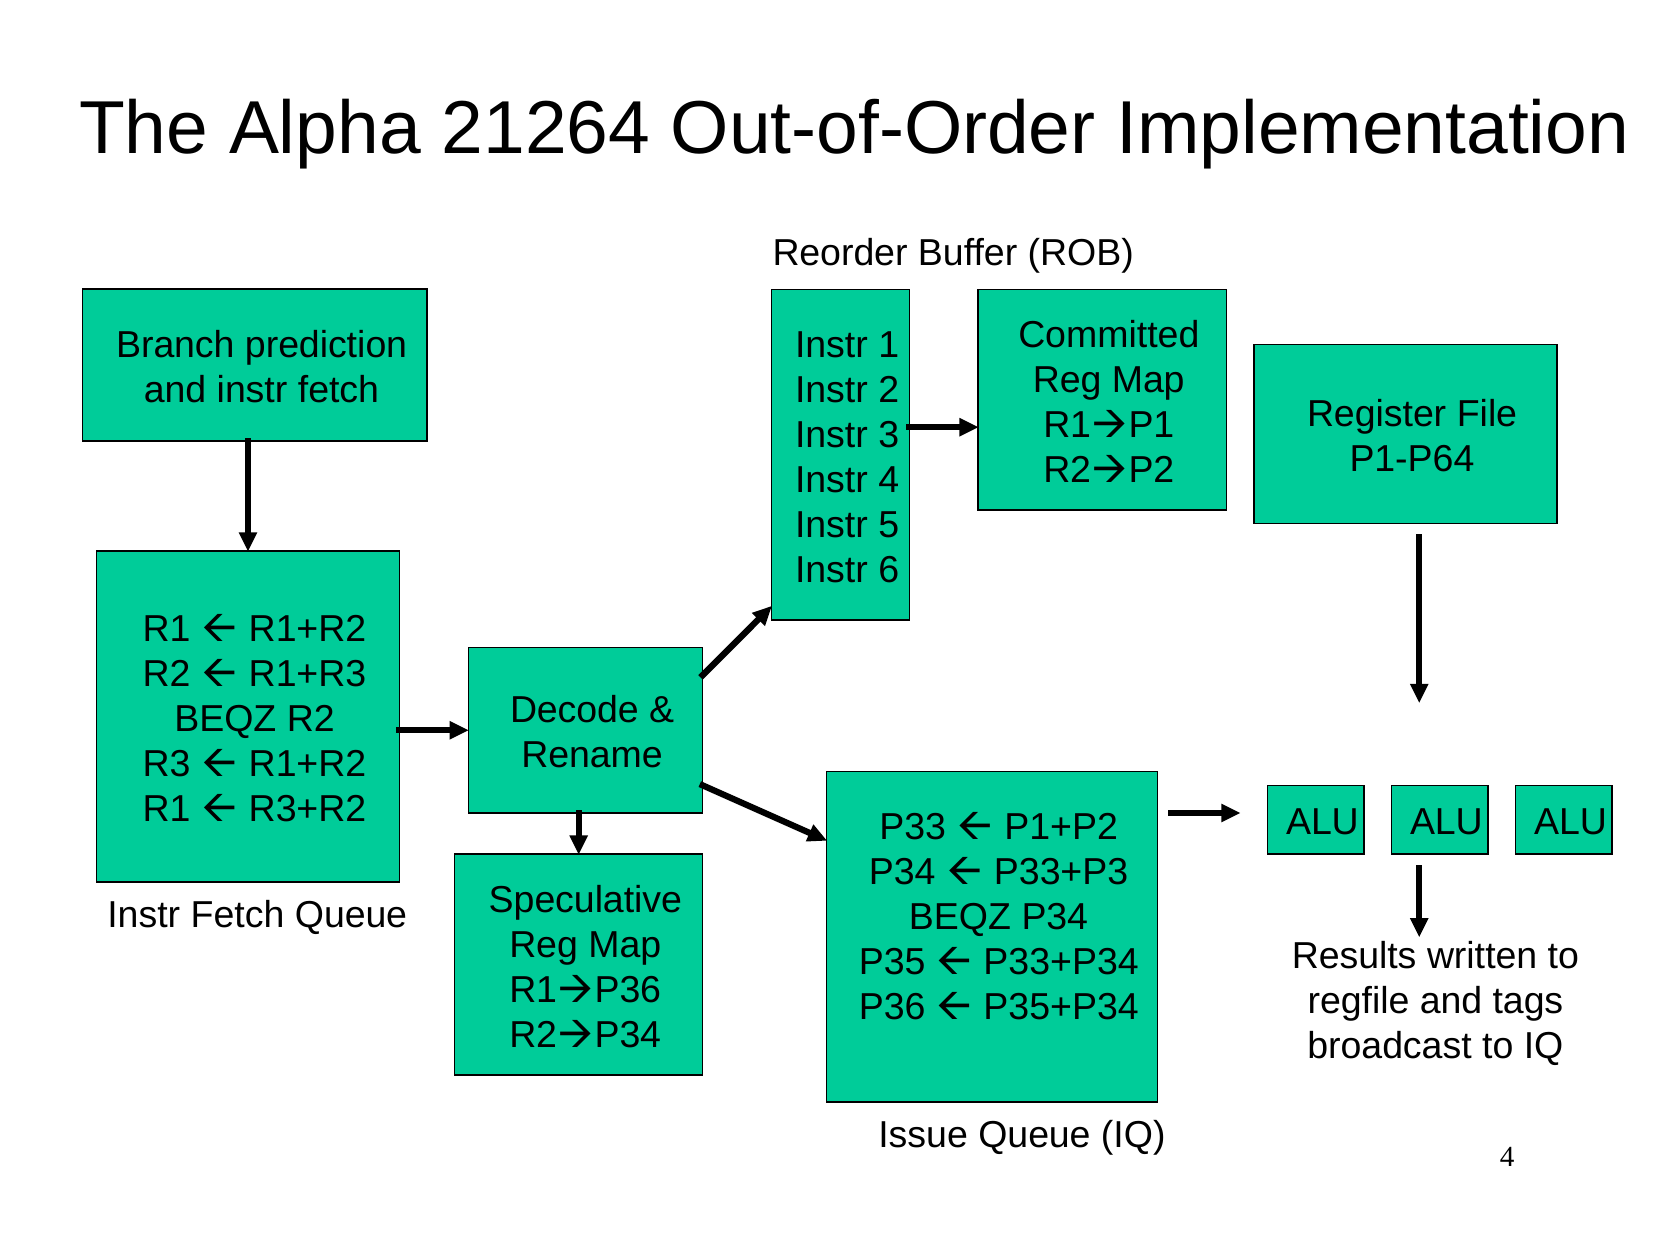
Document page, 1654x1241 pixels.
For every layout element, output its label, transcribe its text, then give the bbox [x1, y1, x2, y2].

text_box Decode & Rename [468, 647, 703, 813]
text_box Results written to regfile and tags broadcast to IQ [1263, 923, 1595, 1074]
text_box ALU [1267, 785, 1365, 855]
text_box The Alpha 21264 Out-of-Order Implementation [64, 71, 1646, 177]
text_box Issue Queue (IQ) [850, 1102, 1181, 1163]
text_box R1  R1+R2 R2  R1+R3 BEQZ R2 R3  R1+R2 R1  R3+R2 [96, 551, 400, 881]
text_box Speculative Reg Map R1P36 R2P34 [454, 854, 703, 1075]
text_box Reorder Buffer (ROB) [744, 220, 1149, 281]
text_box ALU [1515, 785, 1613, 855]
text_box Register File P1-P64 [1253, 344, 1557, 524]
text_box Committed Reg Map R1P1 R2P2 [978, 289, 1227, 510]
text_box Instr Fetch Queue [79, 881, 423, 943]
text_box Instr 1 Instr 2 Instr 3 Instr 4 Instr 5 Instr 6 [771, 289, 910, 621]
text_box <number> [1184, 1129, 1530, 1213]
text_box ALU [1391, 785, 1489, 855]
text_box P33  P1+P2 P34  P33+P3 BEQZ P34 P35  P33+P34 P36  P35+P34 [826, 771, 1158, 1103]
text_box Branch prediction and instr fetch [82, 289, 428, 441]
